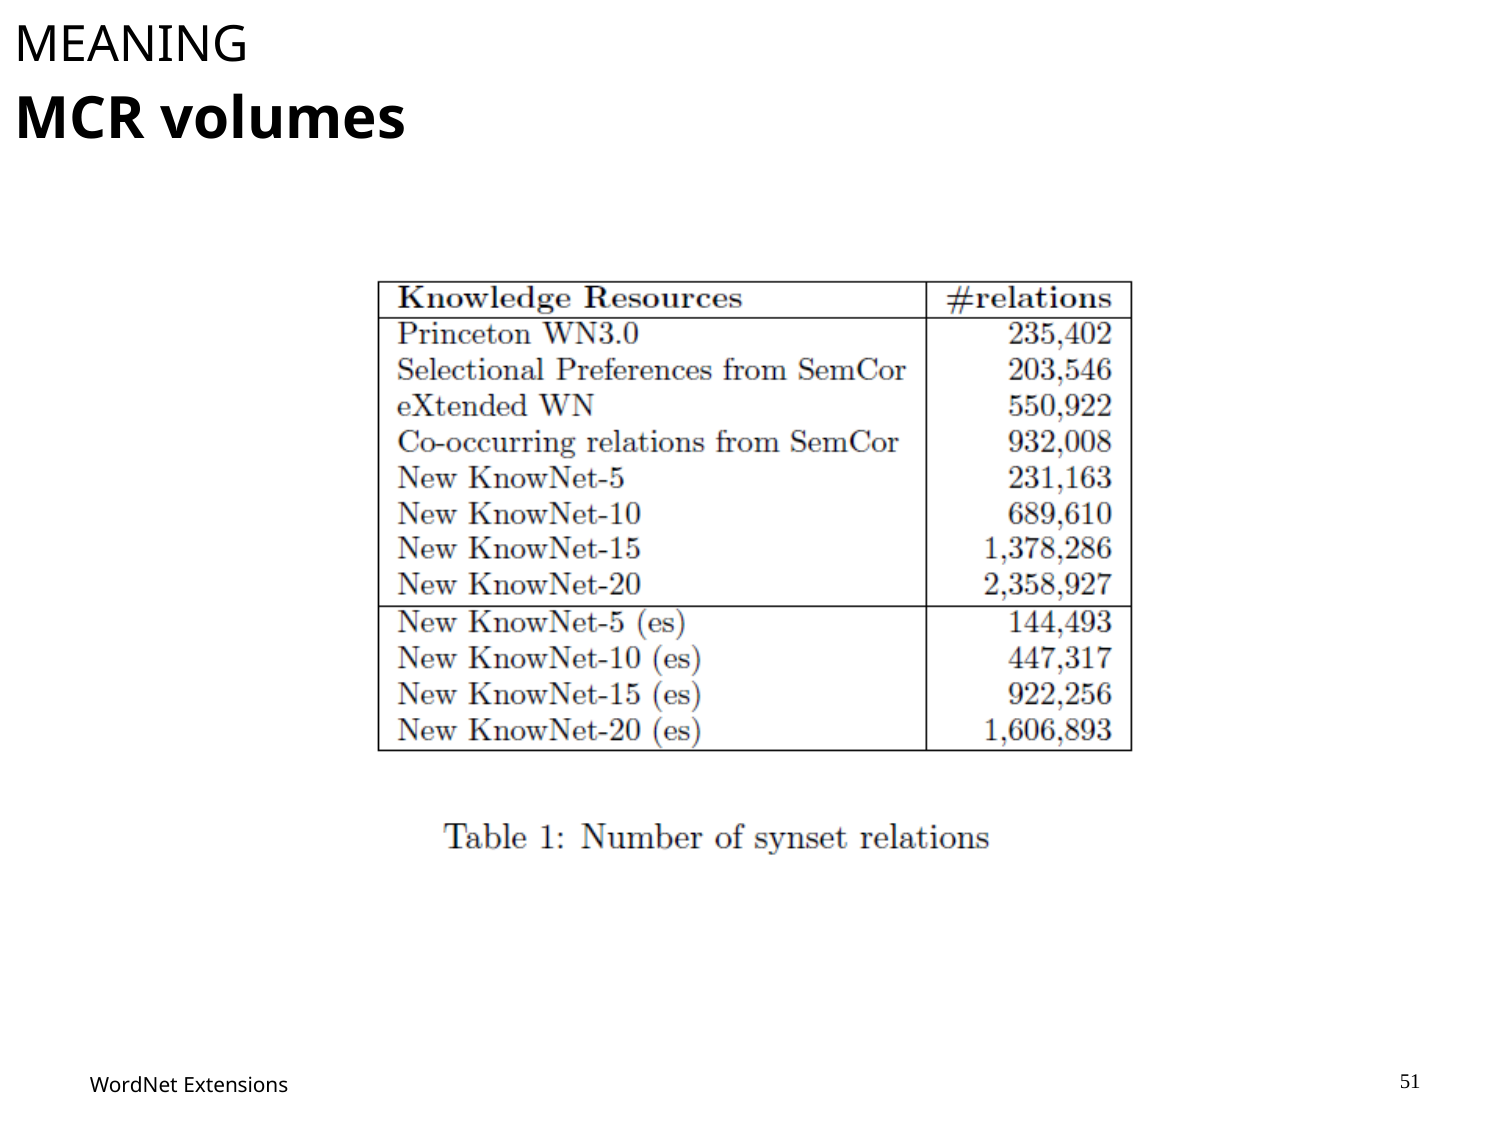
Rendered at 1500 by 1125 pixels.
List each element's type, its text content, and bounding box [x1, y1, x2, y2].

picture [342, 261, 1170, 869]
text_box MEANING MCR volumes [0, 0, 1276, 188]
